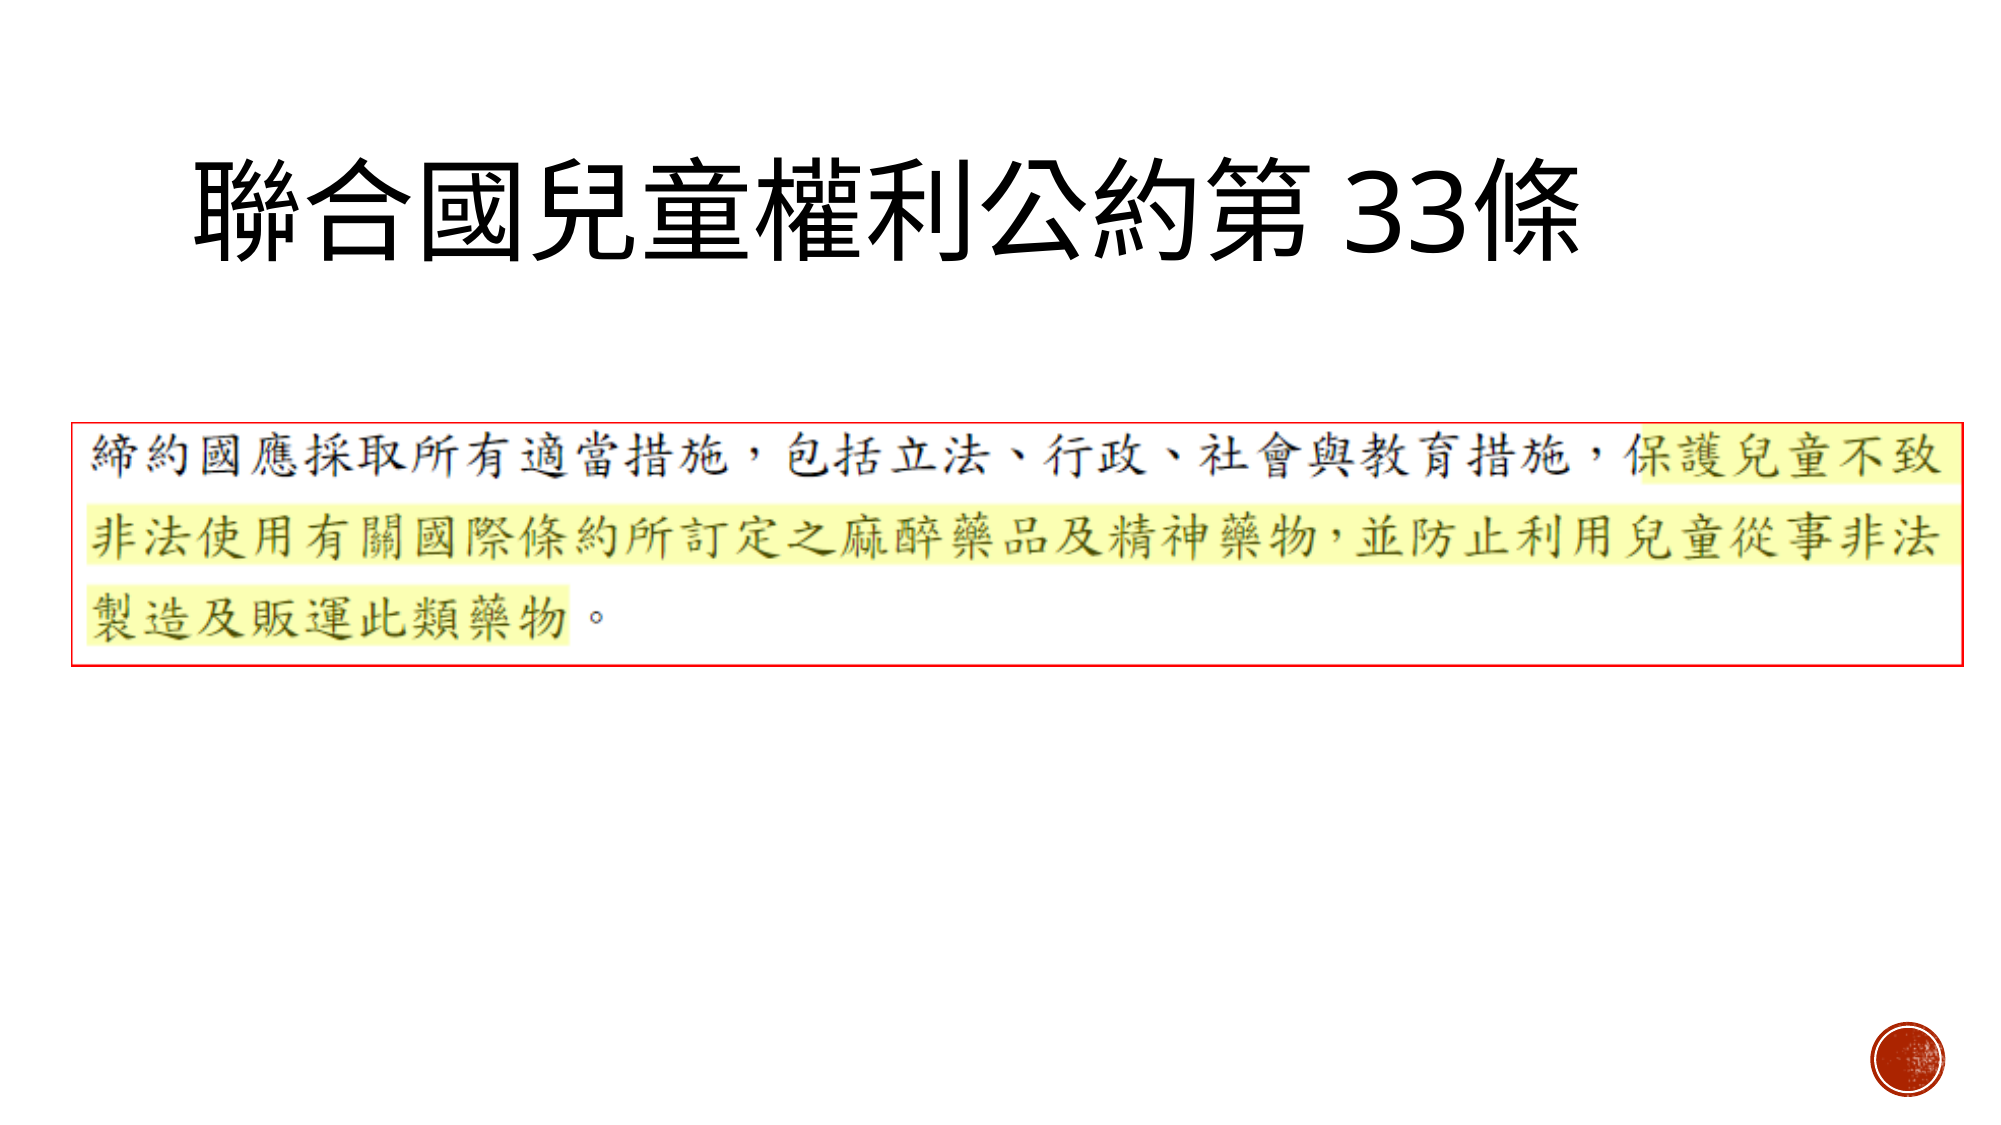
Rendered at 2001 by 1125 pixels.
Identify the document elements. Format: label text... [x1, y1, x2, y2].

title 聯合國兒童權利公約第33條 [175, 79, 1826, 344]
picture [71, 422, 1964, 667]
